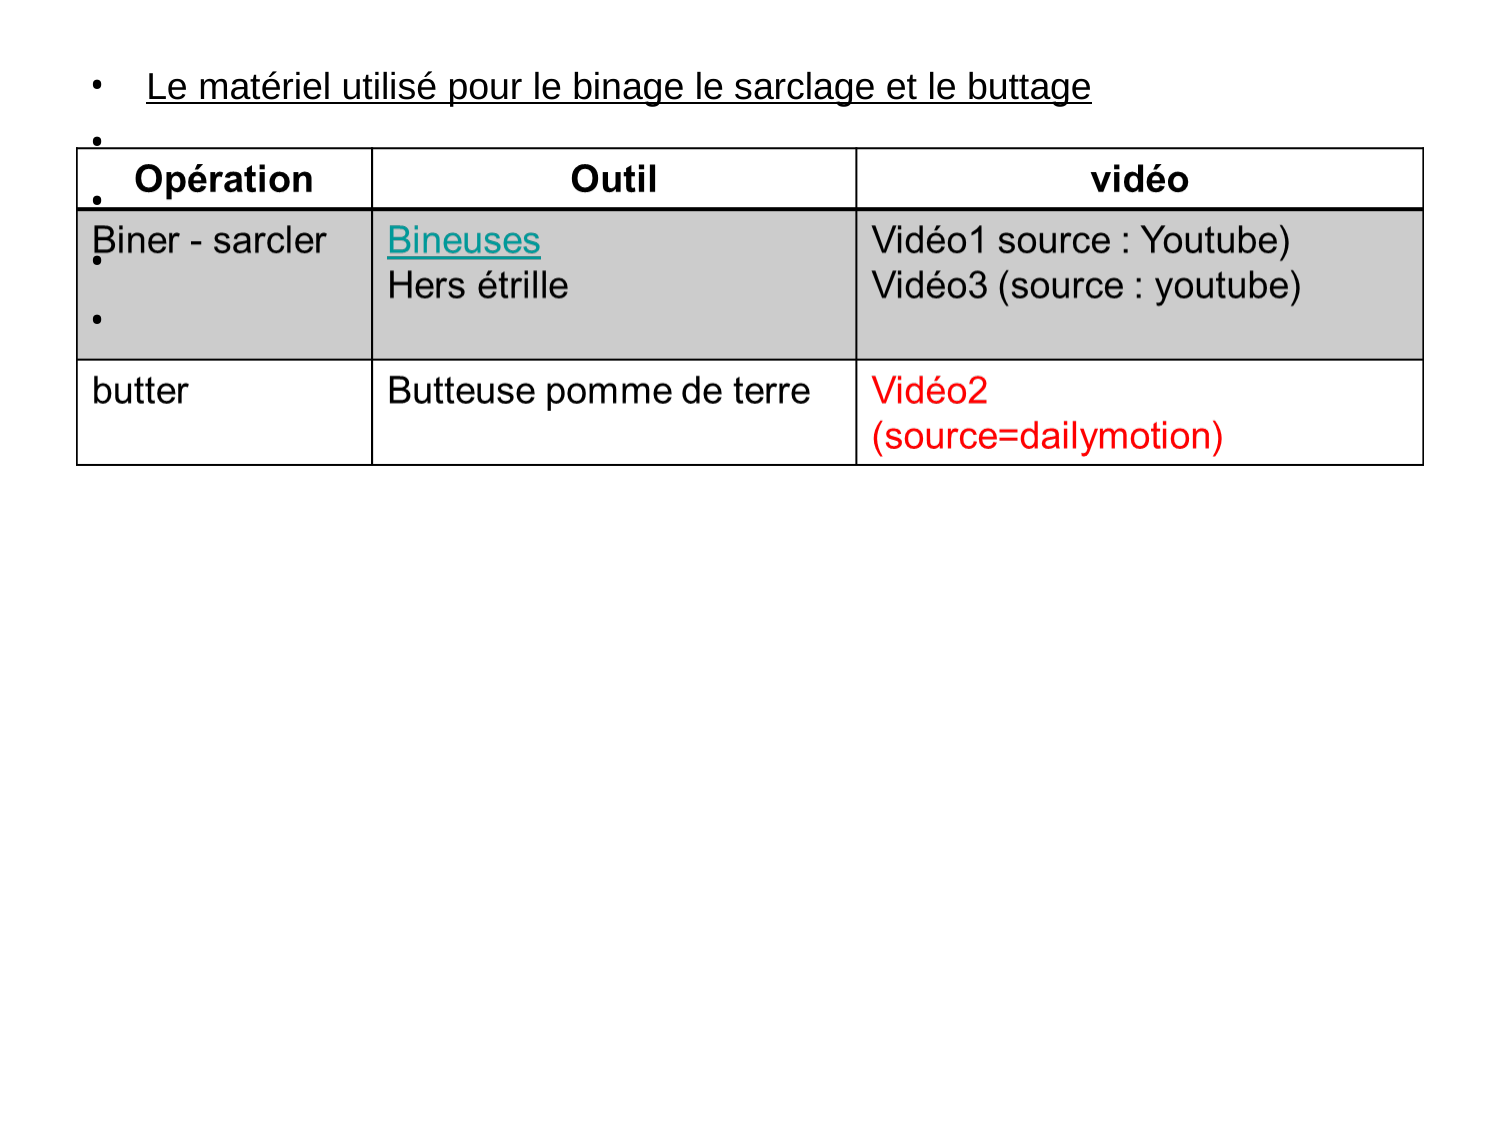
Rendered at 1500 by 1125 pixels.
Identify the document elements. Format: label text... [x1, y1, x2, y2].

picture [76, 143, 1424, 482]
list Le matériel utilisé pour le binage le sarclage et le buttage [75, 54, 1377, 1005]
